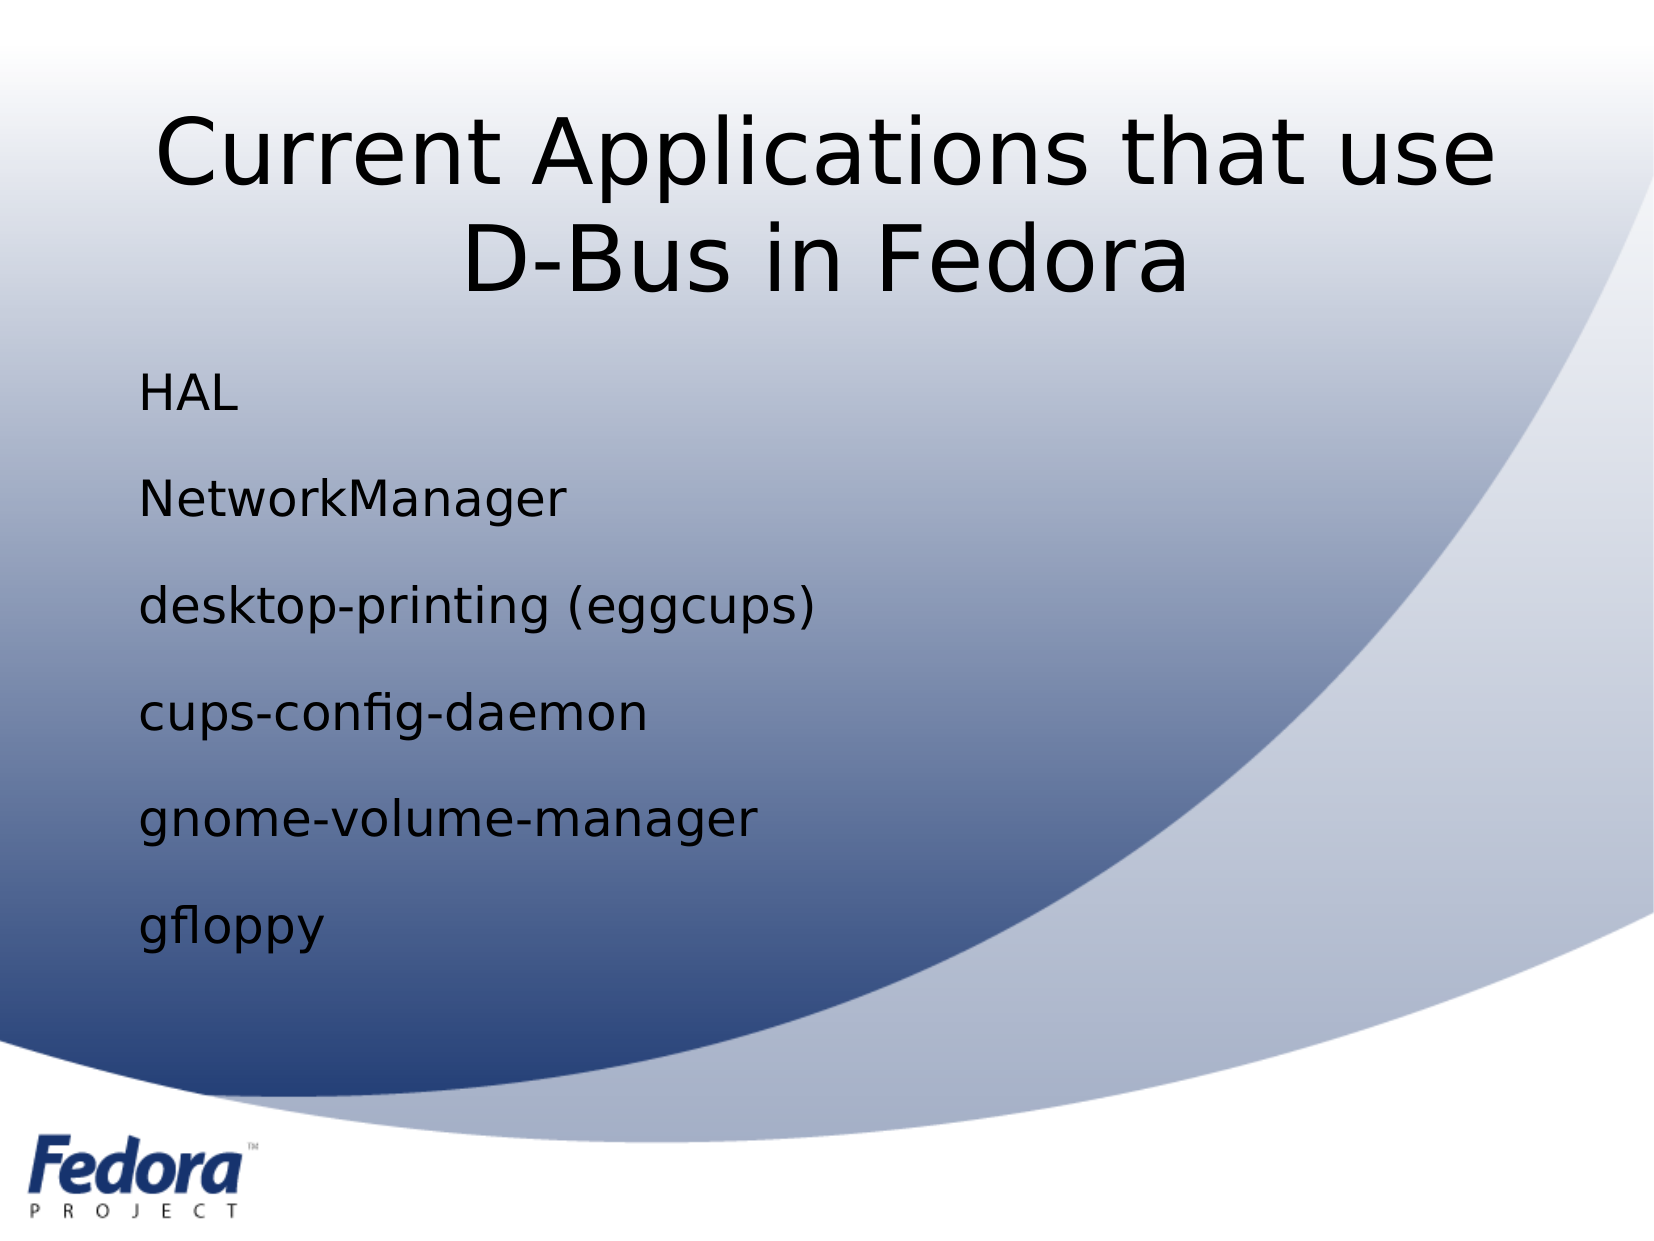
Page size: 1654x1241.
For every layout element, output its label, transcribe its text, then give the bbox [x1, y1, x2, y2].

picture [0, 0, 1654, 1241]
list HAL NetworkManager desktop-printing (eggcups) cups-config-daemon gnome-volume-manager gfloppy [121, 344, 1534, 1126]
title Current Applications that use D-Bus in Fedora [121, 99, 1534, 314]
